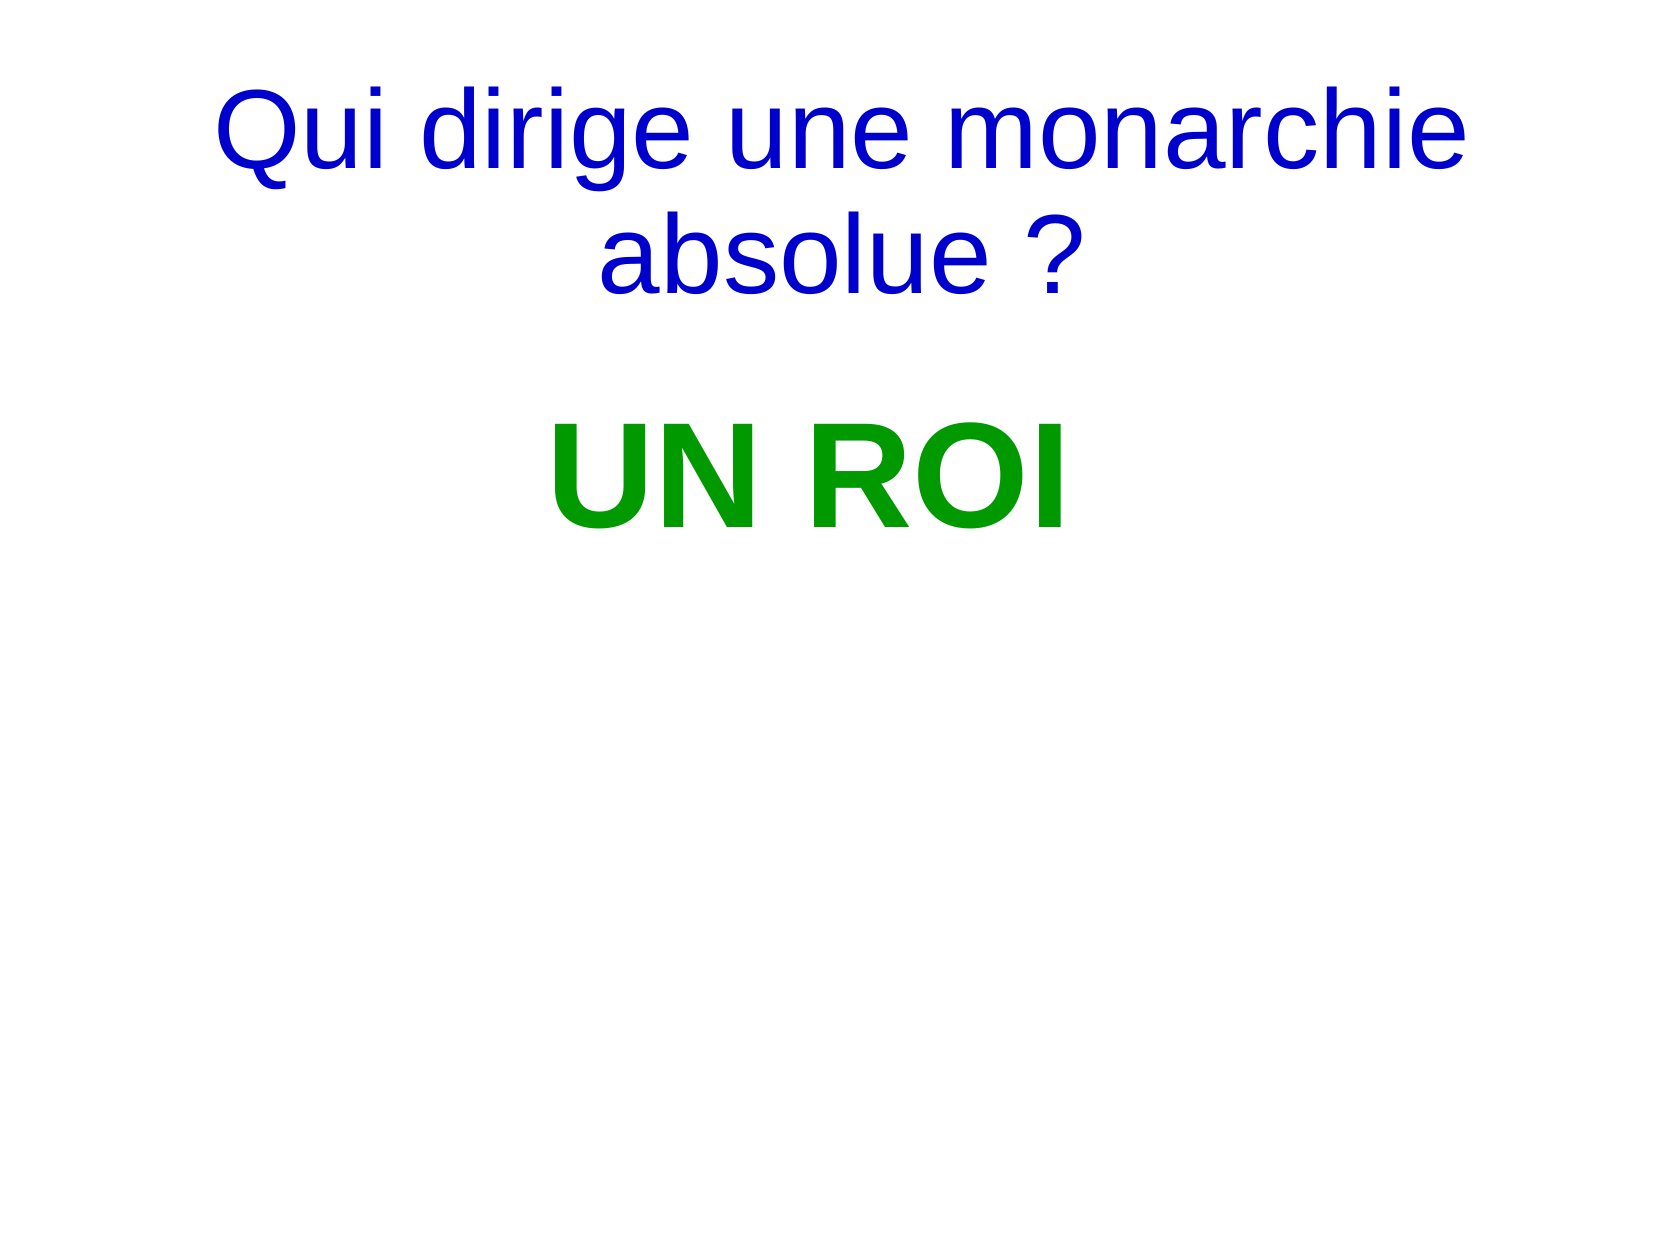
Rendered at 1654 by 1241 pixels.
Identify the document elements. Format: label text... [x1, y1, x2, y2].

text_box UN ROI [531, 383, 1211, 567]
text_box Qui dirige une monarchie absolue ? [59, 59, 1625, 325]
